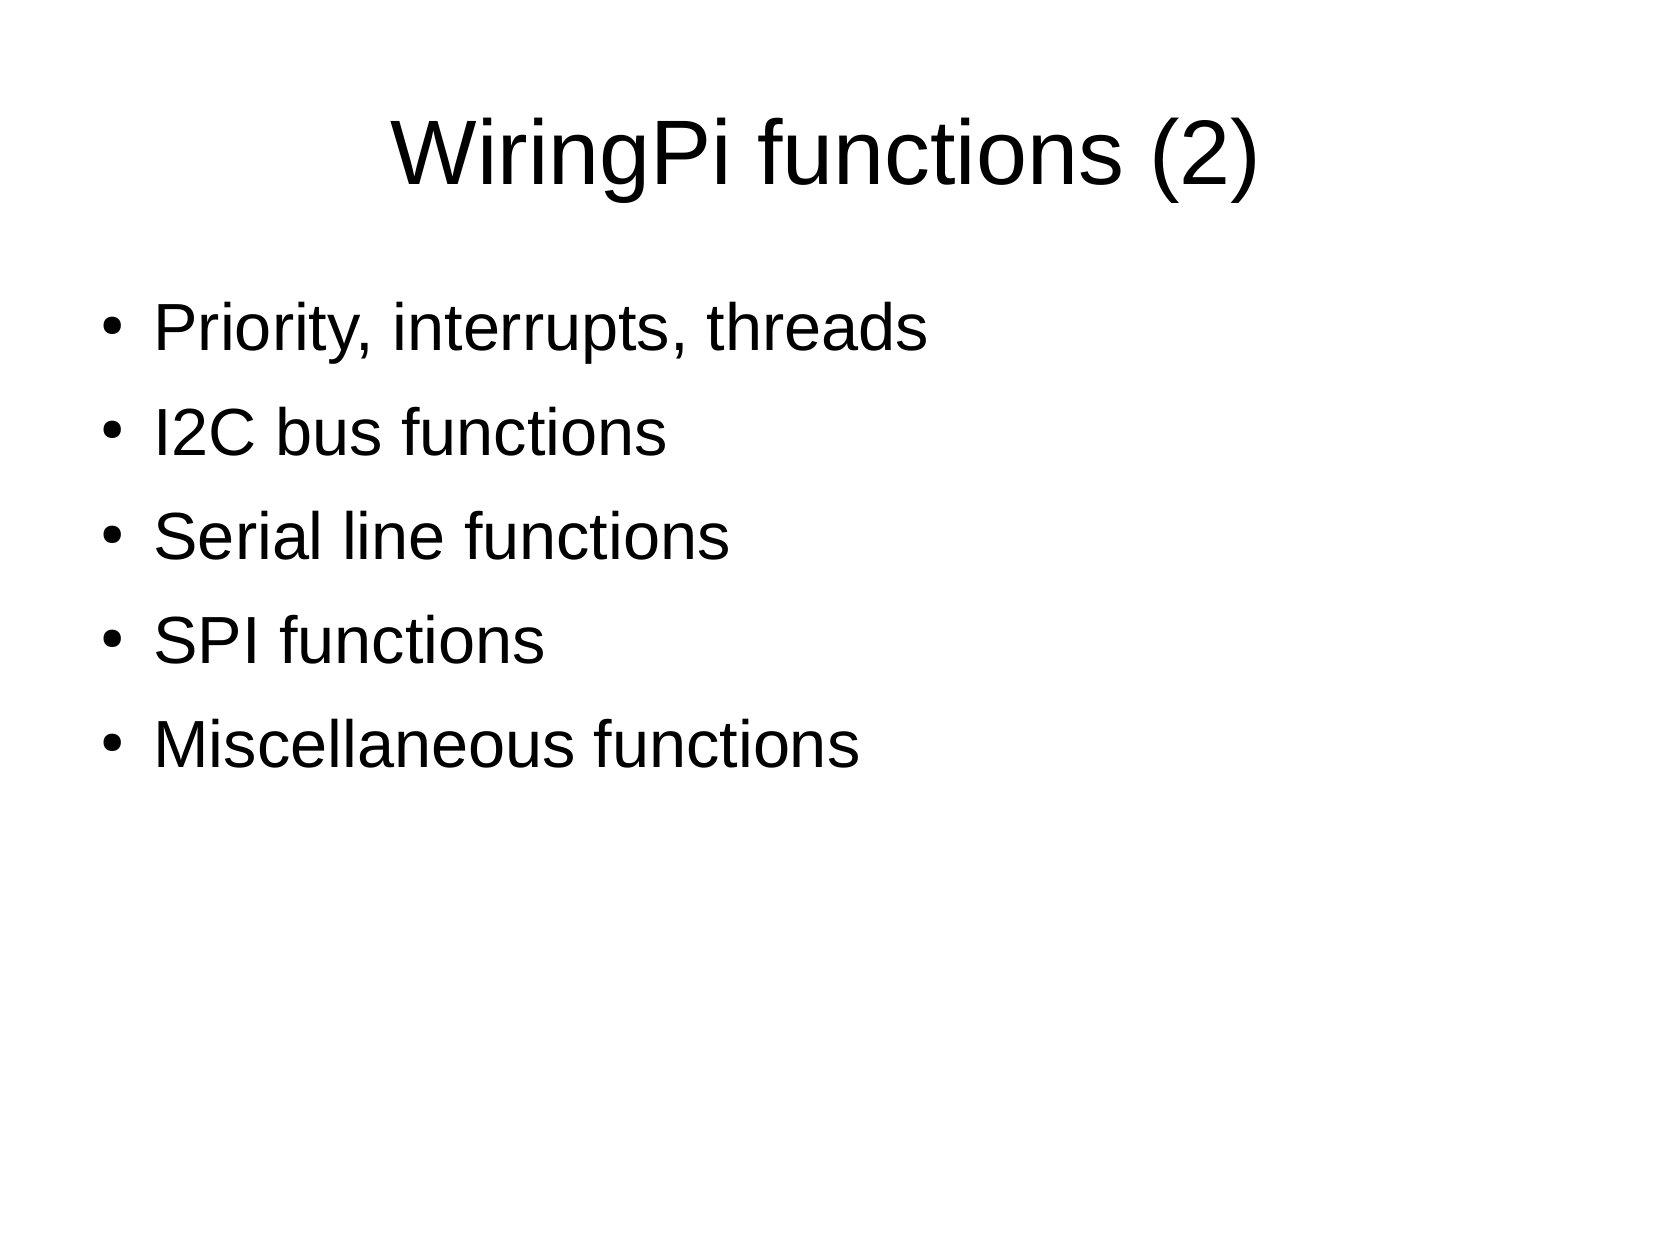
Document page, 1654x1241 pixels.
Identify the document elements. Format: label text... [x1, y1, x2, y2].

list Priority, interrupts, threads I2C bus functions Serial line functions SPI functions Miscellaneous functions [82, 290, 1571, 1010]
title WiringPi functions (2) [82, 49, 1571, 257]
